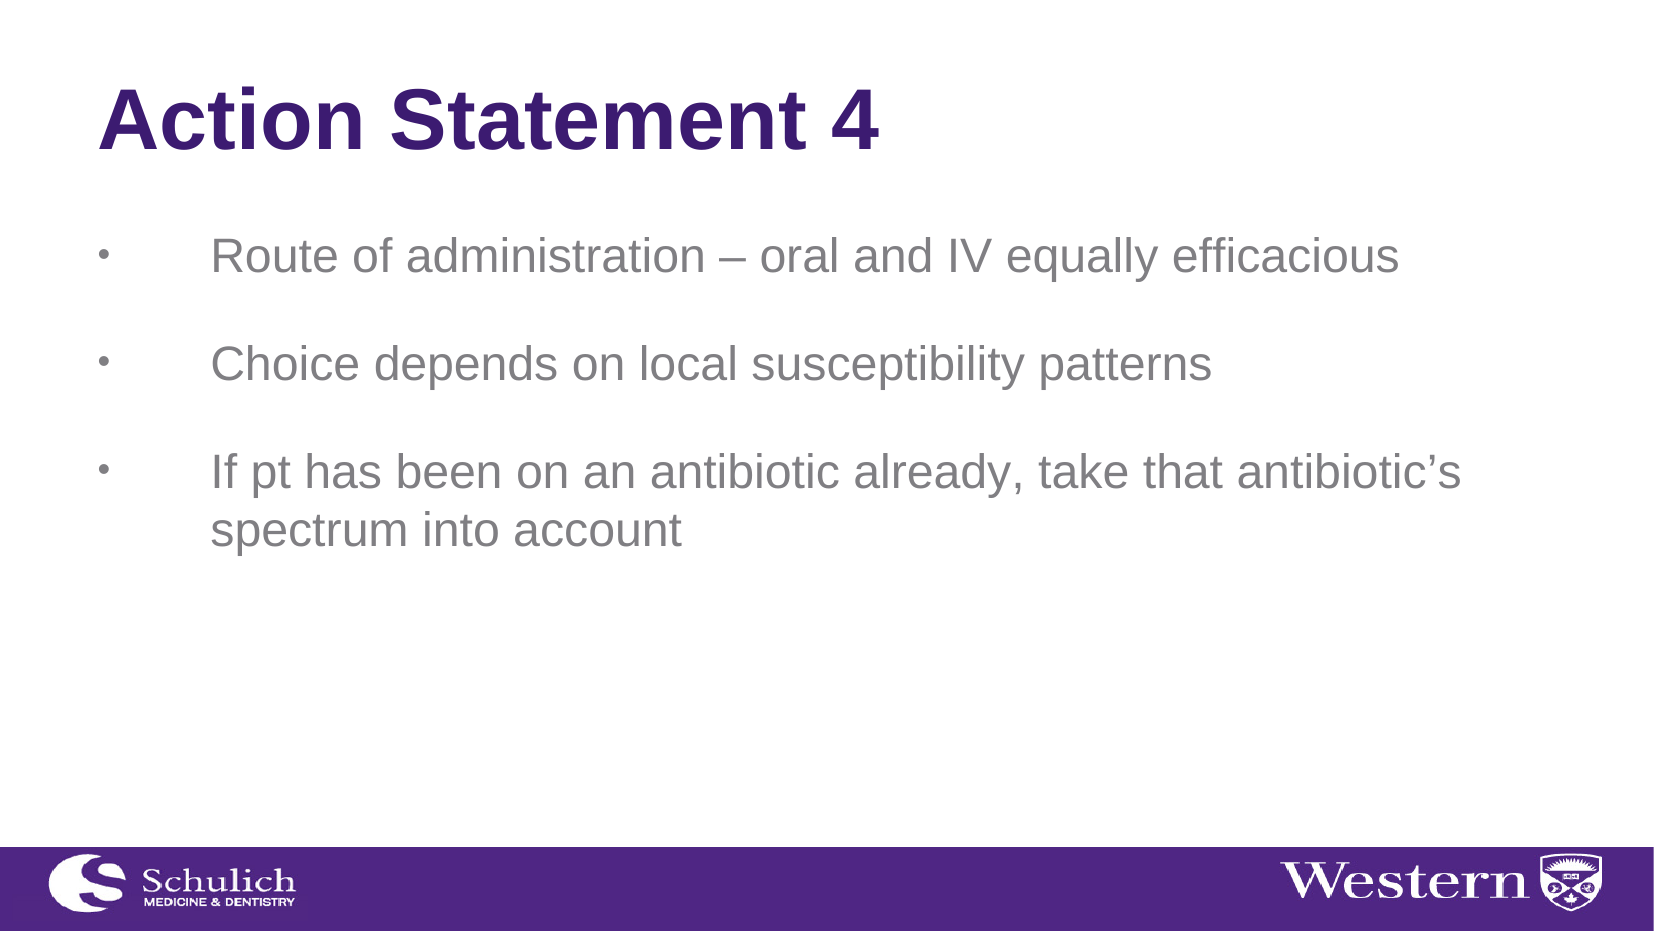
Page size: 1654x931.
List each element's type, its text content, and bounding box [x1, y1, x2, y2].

picture [0, 0, 1654, 931]
title Action Statement 4 [82, 37, 1571, 193]
list Route of administration – oral and IV equally efficacious Choice depends on local susceptibility patterns If pt has been on an antibiotic already, take that antibiotic’s spectrum into account [82, 217, 1571, 831]
